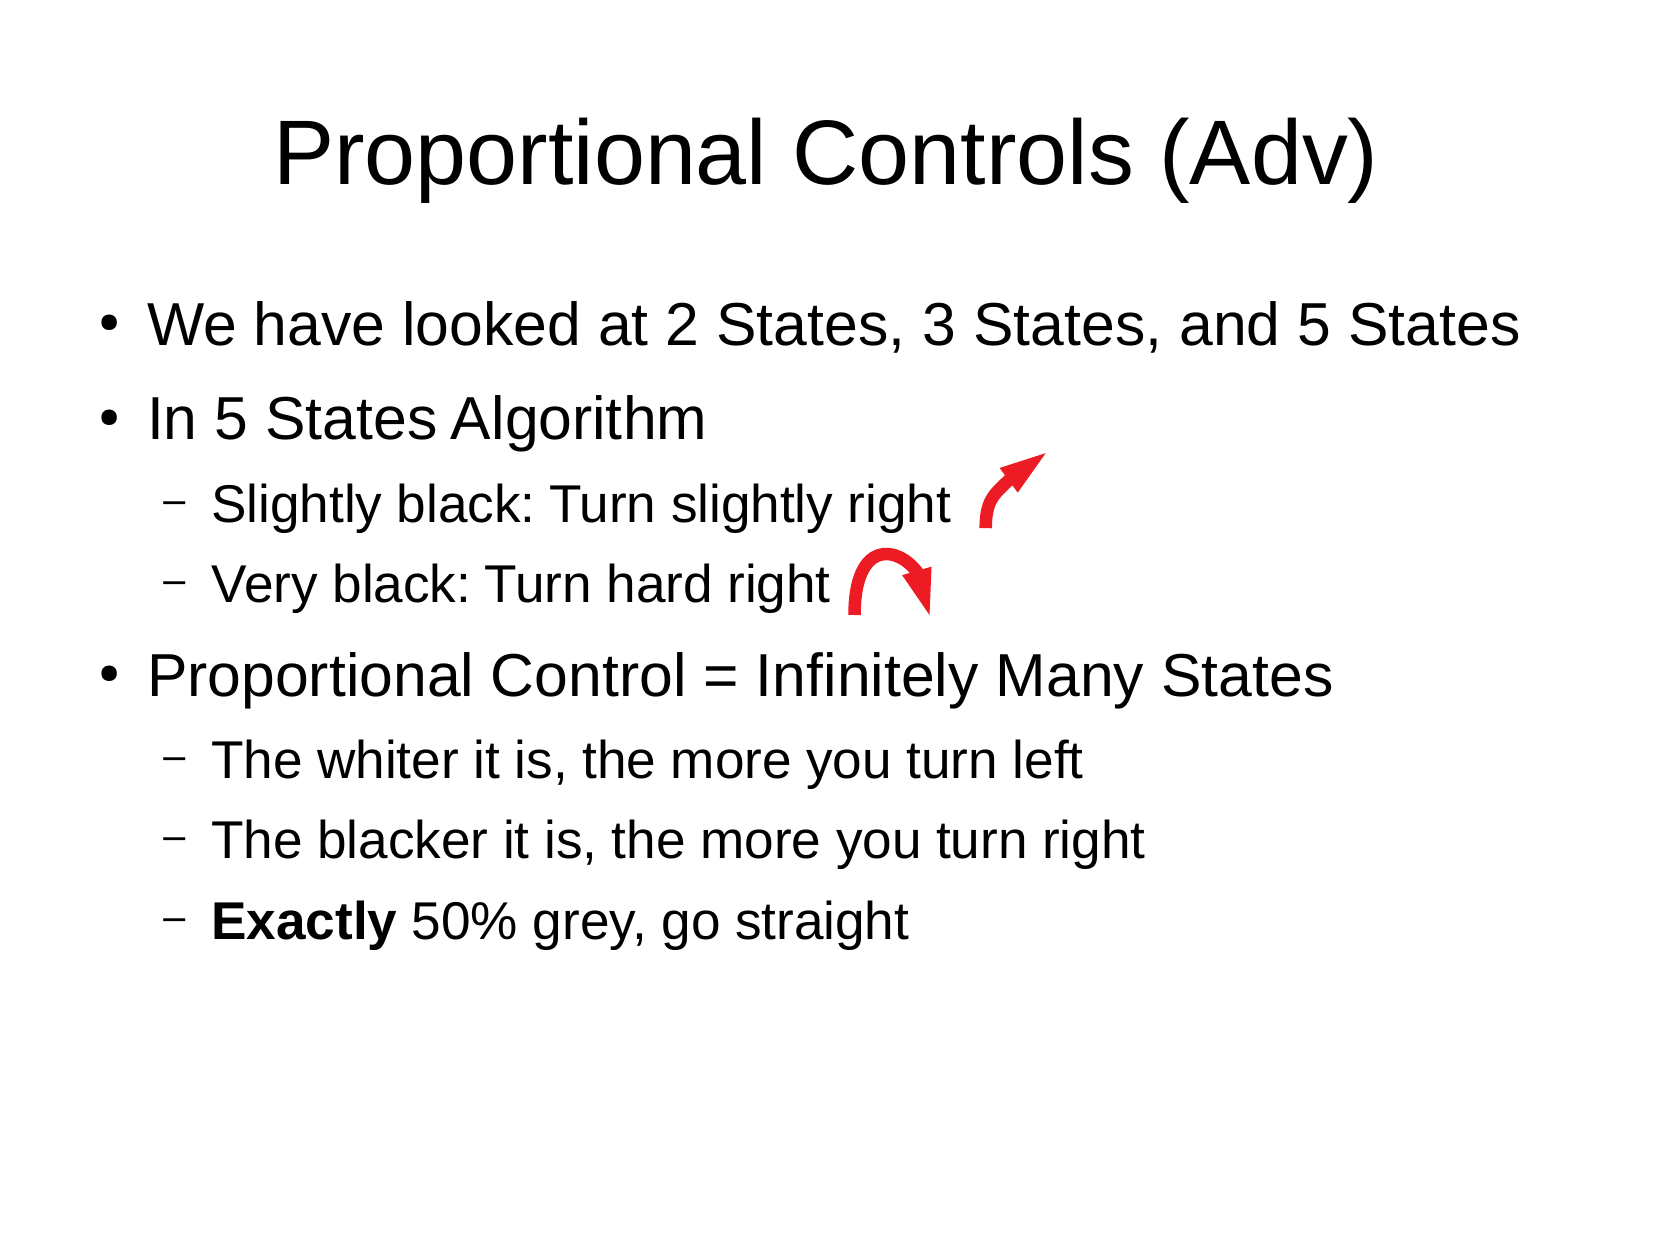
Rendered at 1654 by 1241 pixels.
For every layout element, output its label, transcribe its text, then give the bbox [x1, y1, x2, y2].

list We have looked at 2 States, 3 States, and 5 States In 5 States Algorithm Slightly black: Turn slightly right Very black: Turn hard right Proportional Control = Infinitely Many States The whiter it is, the more you turn left The blacker it is, the more you turn right Exactly 50% grey, go straight [82, 290, 1571, 1010]
title Proportional Controls (Adv) [82, 49, 1571, 257]
